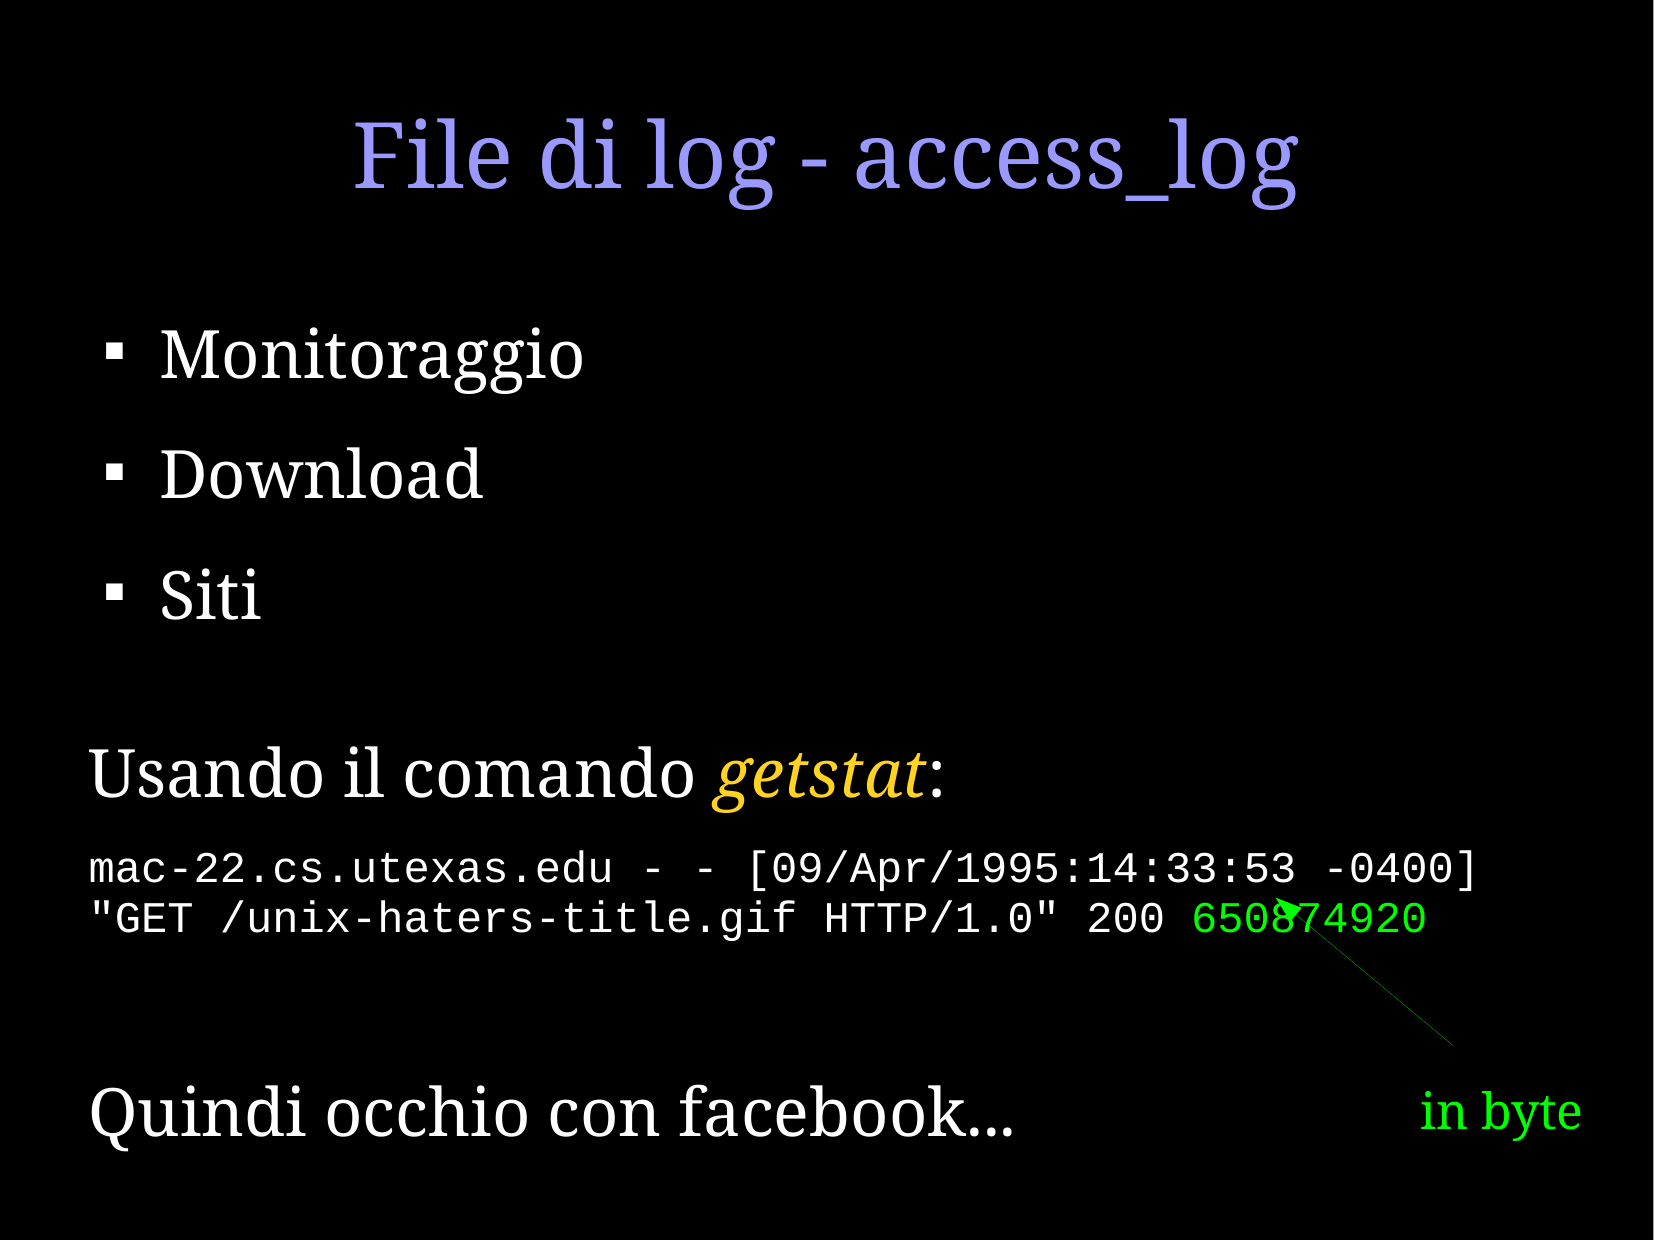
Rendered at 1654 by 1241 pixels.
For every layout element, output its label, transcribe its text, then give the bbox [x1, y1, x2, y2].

title File di log - access_log [82, 49, 1571, 257]
text_box in byte [1405, 1068, 1625, 1141]
list Monitoraggio Download Siti Usando il comando getstat: mac-22.cs.utexas.edu - - [09/Apr/1995:14:33:53 -0400] "GET /unix-haters-title.gif HTTP/1.0" 200 650874920 Quindi occhio con facebook... [88, 307, 1577, 1182]
